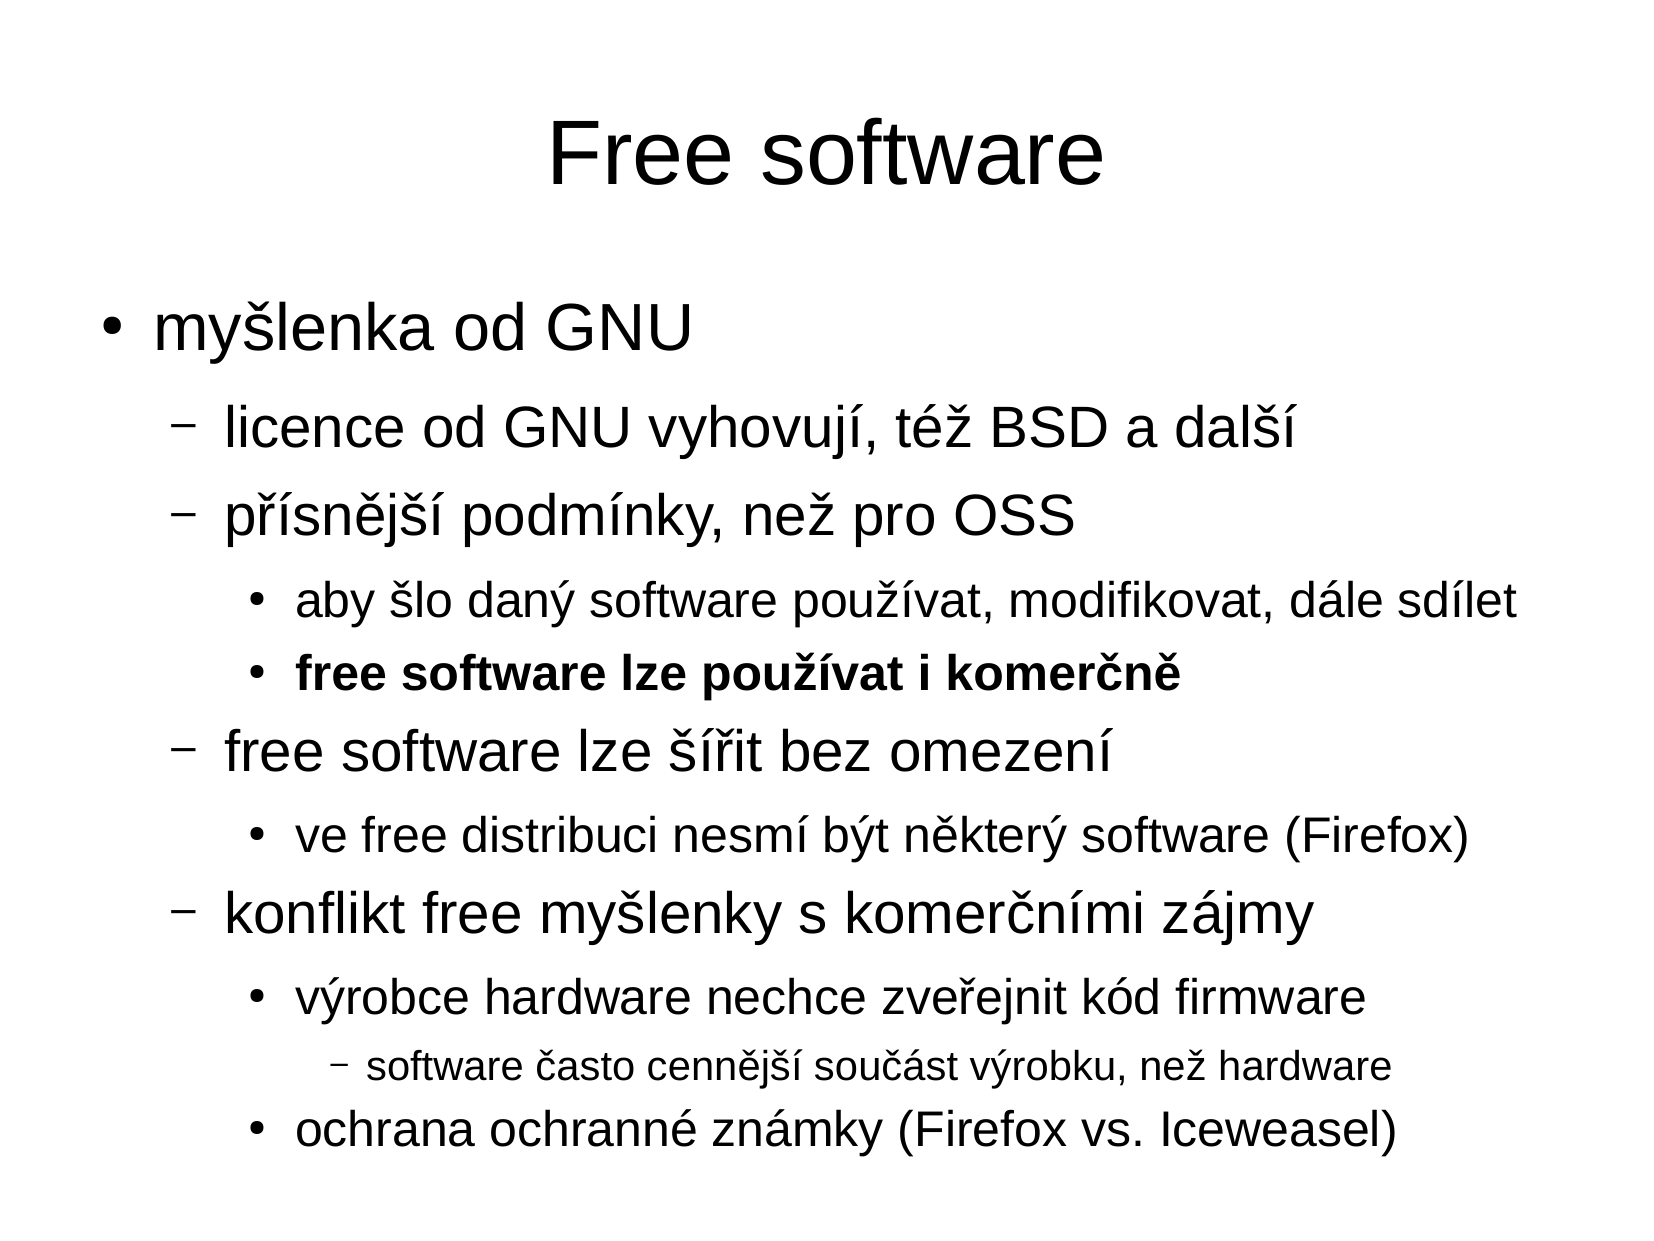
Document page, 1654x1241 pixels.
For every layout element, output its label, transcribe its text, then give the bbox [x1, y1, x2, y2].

list myšlenka od GNU licence od GNU vyhovují, též BSD a další přísnější podmínky, než pro OSS aby šlo daný software používat, modifikovat, dále sdílet free software lze používat i komerčně free software lze šířit bez omezení ve free distribuci nesmí být některý software (Firefox) konflikt free myšlenky s komerčními zájmy výrobce hardware nechce zveřejnit kód firmware software často cennější součást výrobku, než hardware ochrana ochranné známky (Firefox vs. Iceweasel) [82, 290, 1571, 1158]
title Free software [82, 56, 1571, 250]
